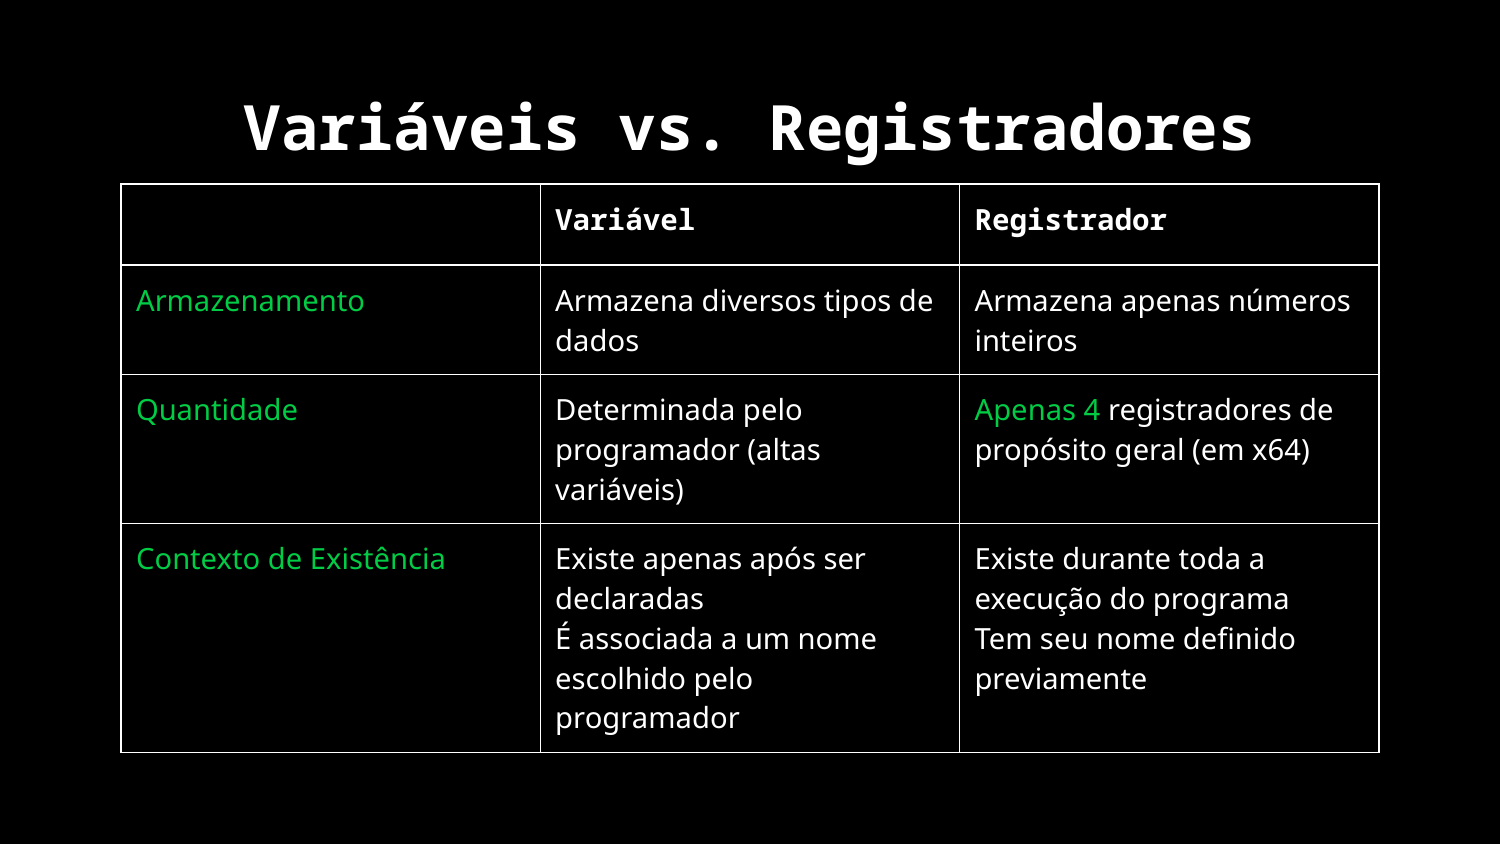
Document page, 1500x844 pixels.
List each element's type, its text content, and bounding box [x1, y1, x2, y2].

table_cell Determinada pelo programador (altas variáveis) [541, 375, 959, 523]
table_cell Quantidade [122, 375, 540, 523]
table_header Variável [541, 185, 959, 264]
table_cell Apenas 4 registradores de propósito geral (em x64) [960, 375, 1378, 523]
table_cell Armazena apenas números inteiros [960, 266, 1378, 374]
table_cell Contexto de Existência [122, 524, 540, 752]
table_header Registrador [960, 185, 1378, 264]
table_header [122, 185, 540, 264]
table_cell Existe durante toda a execução do programa Tem seu nome definido previamente [960, 524, 1378, 752]
table_cell Armazena diversos tipos de dados [541, 266, 959, 374]
table_cell Existe apenas após ser declaradas É associada a um nome escolhido pelo programador [541, 524, 959, 752]
table_cell Armazenamento [122, 266, 540, 374]
title Variáveis vs. Registradores [51, 72, 1449, 167]
